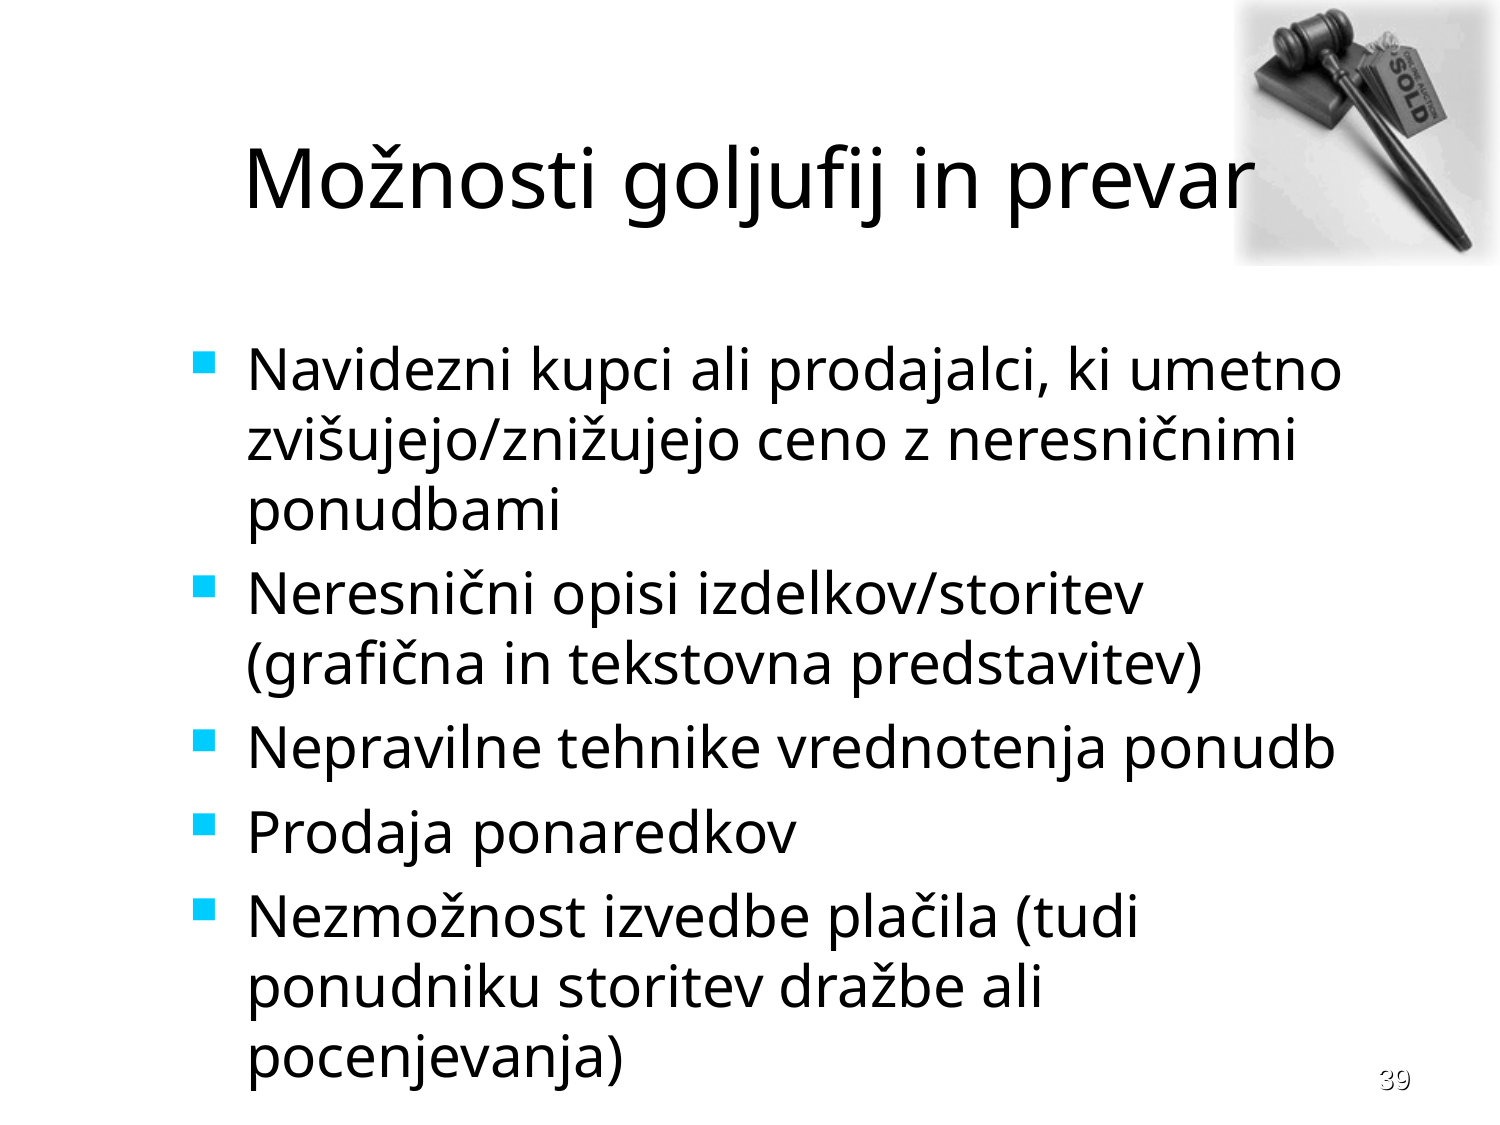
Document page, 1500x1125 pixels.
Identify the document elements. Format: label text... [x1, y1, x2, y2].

title Možnosti goljufij in prevar [75, 62, 1426, 288]
list Navidezni kupci ali prodajalci, ki umetno zvišujejo/znižujejo ceno z neresničnimi ponudbami Neresnični opisi izdelkov/storitev (grafična in tekstovna predstavitev) Nepravilne tehnike vrednotenja ponudb Prodaja ponaredkov Nezmožnost izvedbe plačila (tudi ponudniku storitev dražbe ali pocenjevanja) [174, 324, 1413, 1051]
text_box <number> [1074, 1024, 1426, 1103]
picture [1234, 0, 1500, 266]
